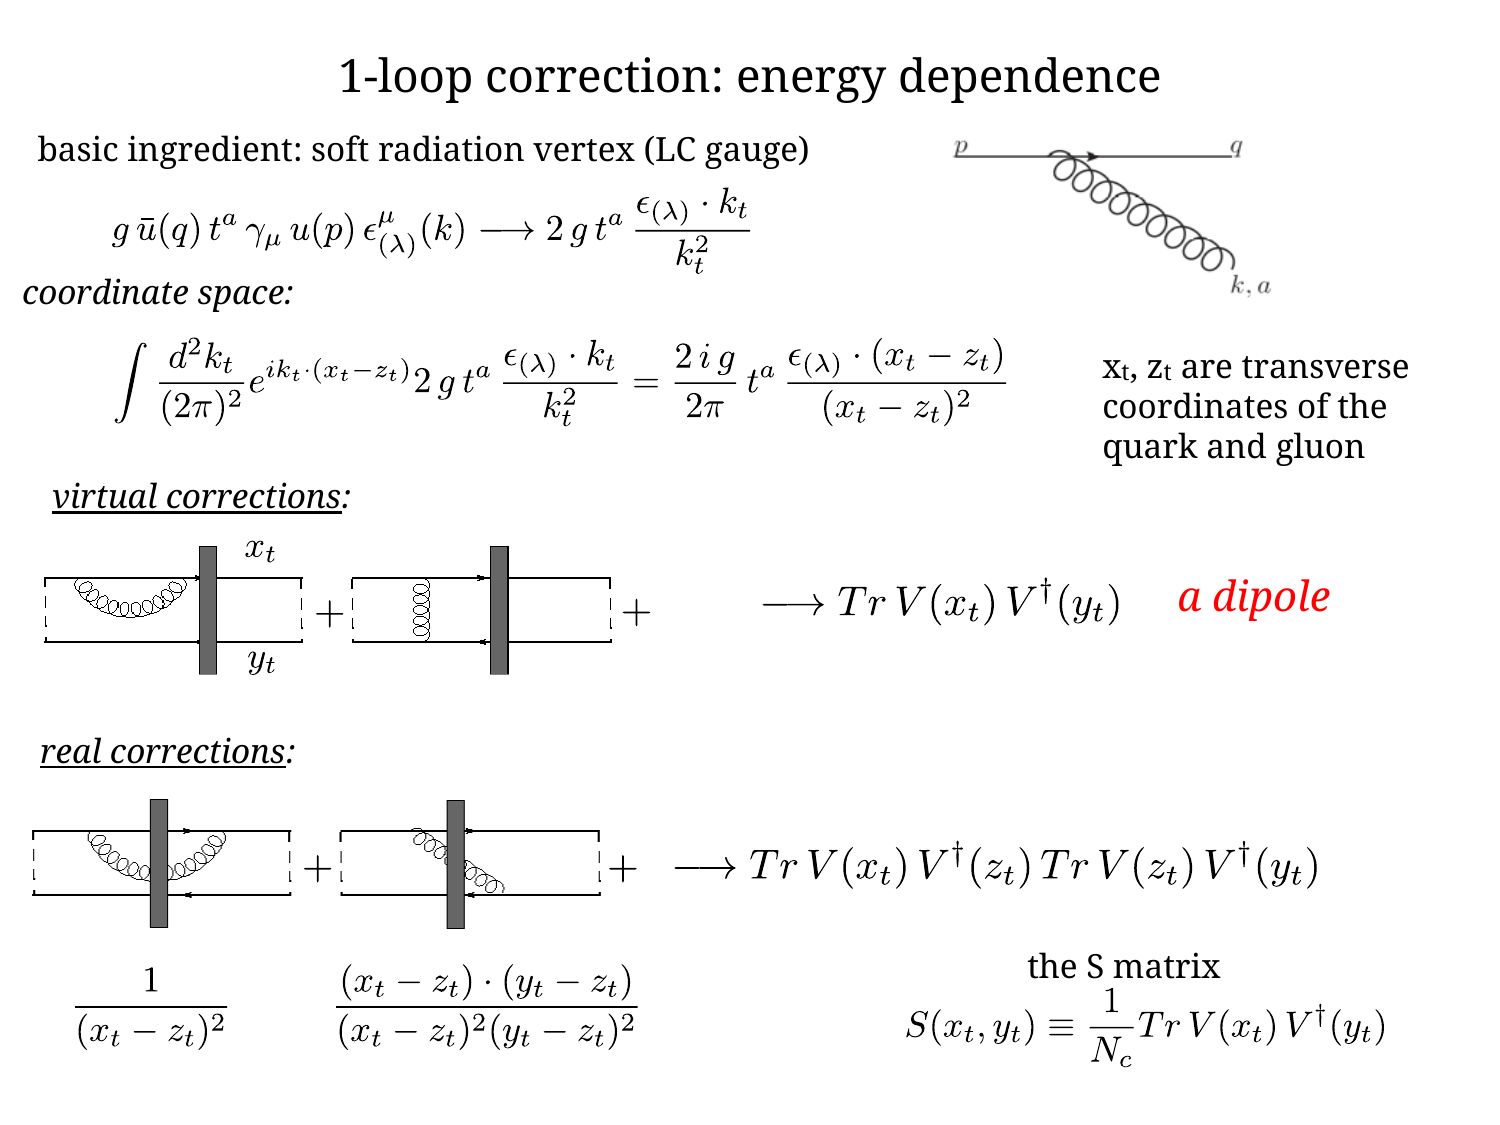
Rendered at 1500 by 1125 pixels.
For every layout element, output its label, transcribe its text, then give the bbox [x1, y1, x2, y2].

text_box [301, 854, 334, 883]
text_box coordinate space: [0, 264, 412, 319]
text_box the S matrix [1012, 937, 1276, 988]
text_box [112, 337, 1007, 427]
text_box [244, 540, 276, 563]
picture [31, 798, 602, 930]
text_box [313, 600, 346, 628]
text_box [336, 964, 638, 1051]
text_box xt, zt are transverse coordinates of the quark and gluon [1087, 337, 1500, 488]
text_box [111, 187, 751, 274]
text_box [75, 967, 228, 1051]
text_box a dipole [1162, 562, 1438, 638]
text_box [759, 577, 1123, 626]
text_box [606, 854, 639, 883]
text_box [904, 987, 1388, 1068]
text_box [620, 598, 653, 627]
picture [43, 545, 614, 676]
text_box real corrections: [25, 722, 489, 780]
text_box basic ingredient: soft radiation vertex (LC gauge) [37, 110, 938, 188]
text_box [670, 840, 1321, 889]
title 1-loop correction: energy dependence [0, 37, 1500, 113]
text_box [247, 651, 276, 676]
text_box virtual corrections: [37, 467, 501, 526]
picture [937, 112, 1313, 300]
